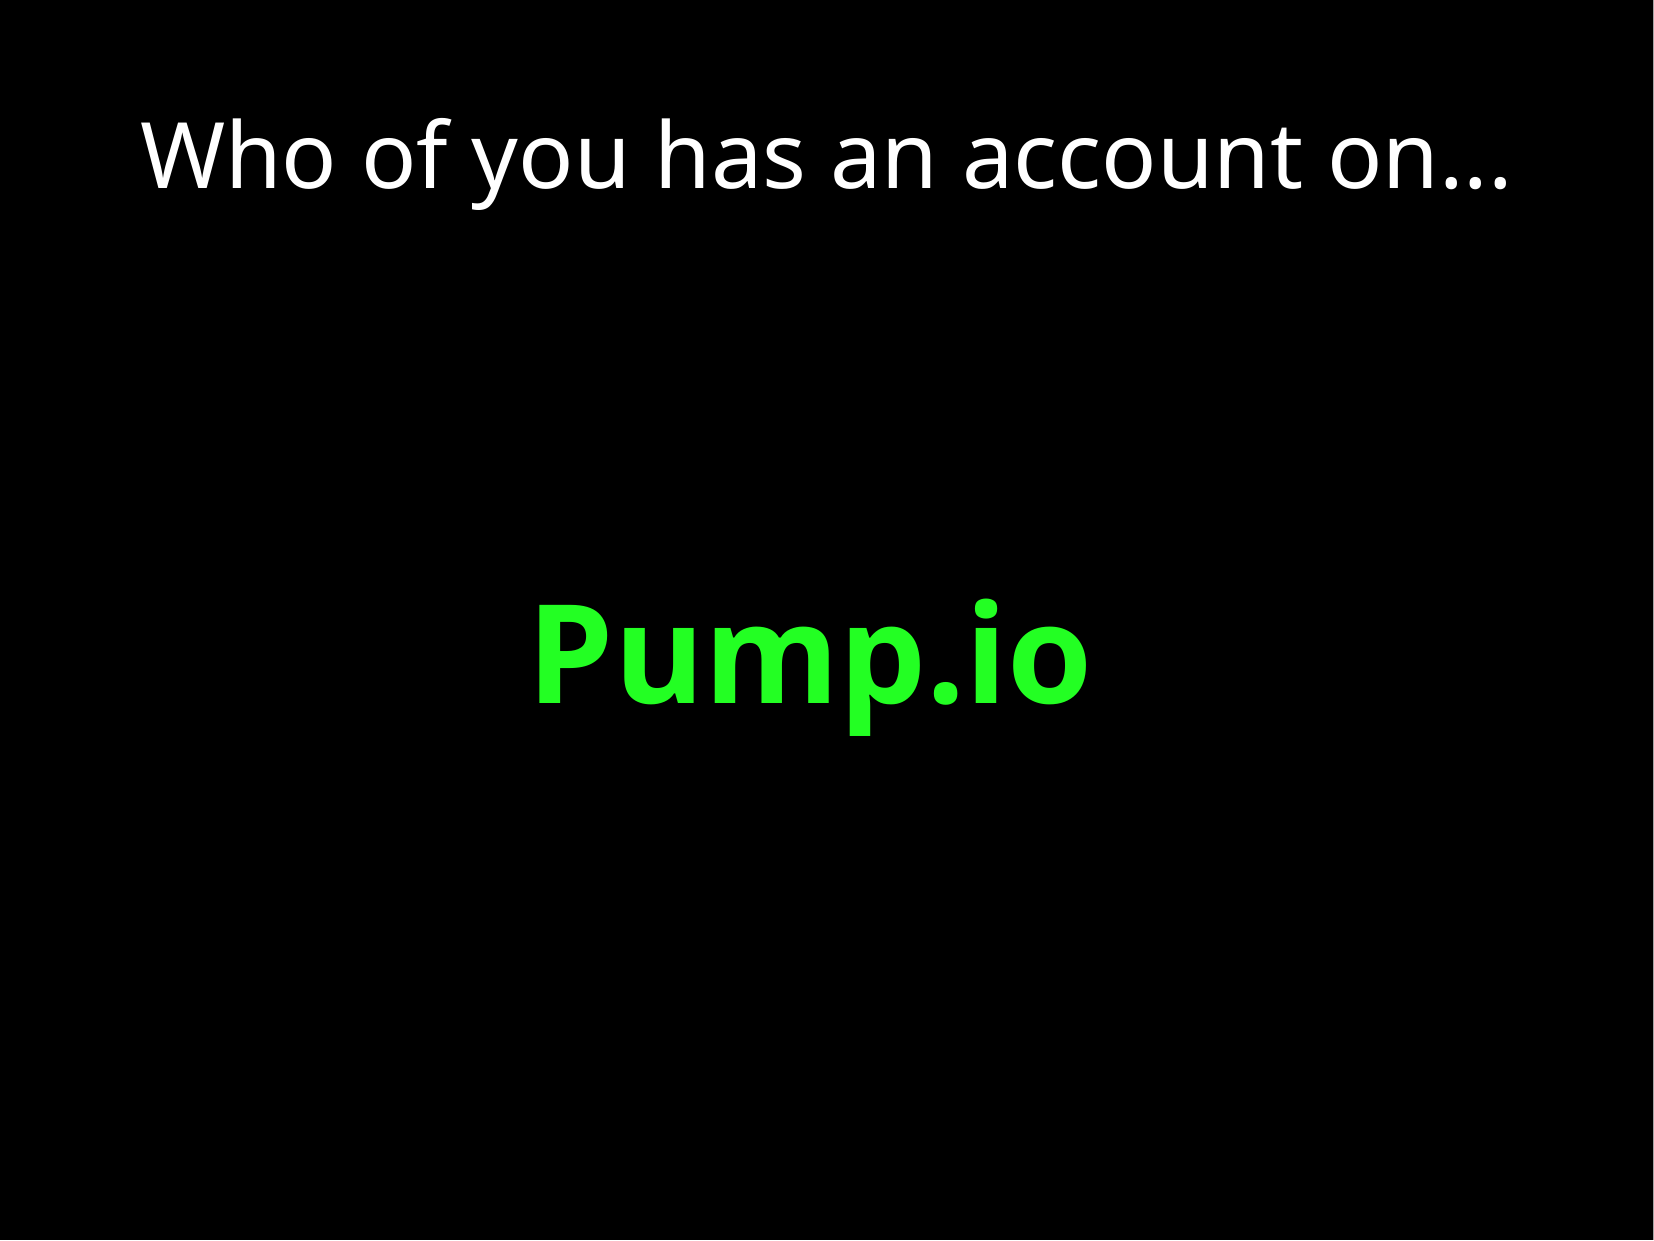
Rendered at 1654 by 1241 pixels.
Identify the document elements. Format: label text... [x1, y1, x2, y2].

title Who of you has an account on... [82, 49, 1571, 257]
list Pump.io [82, 290, 1538, 1010]
